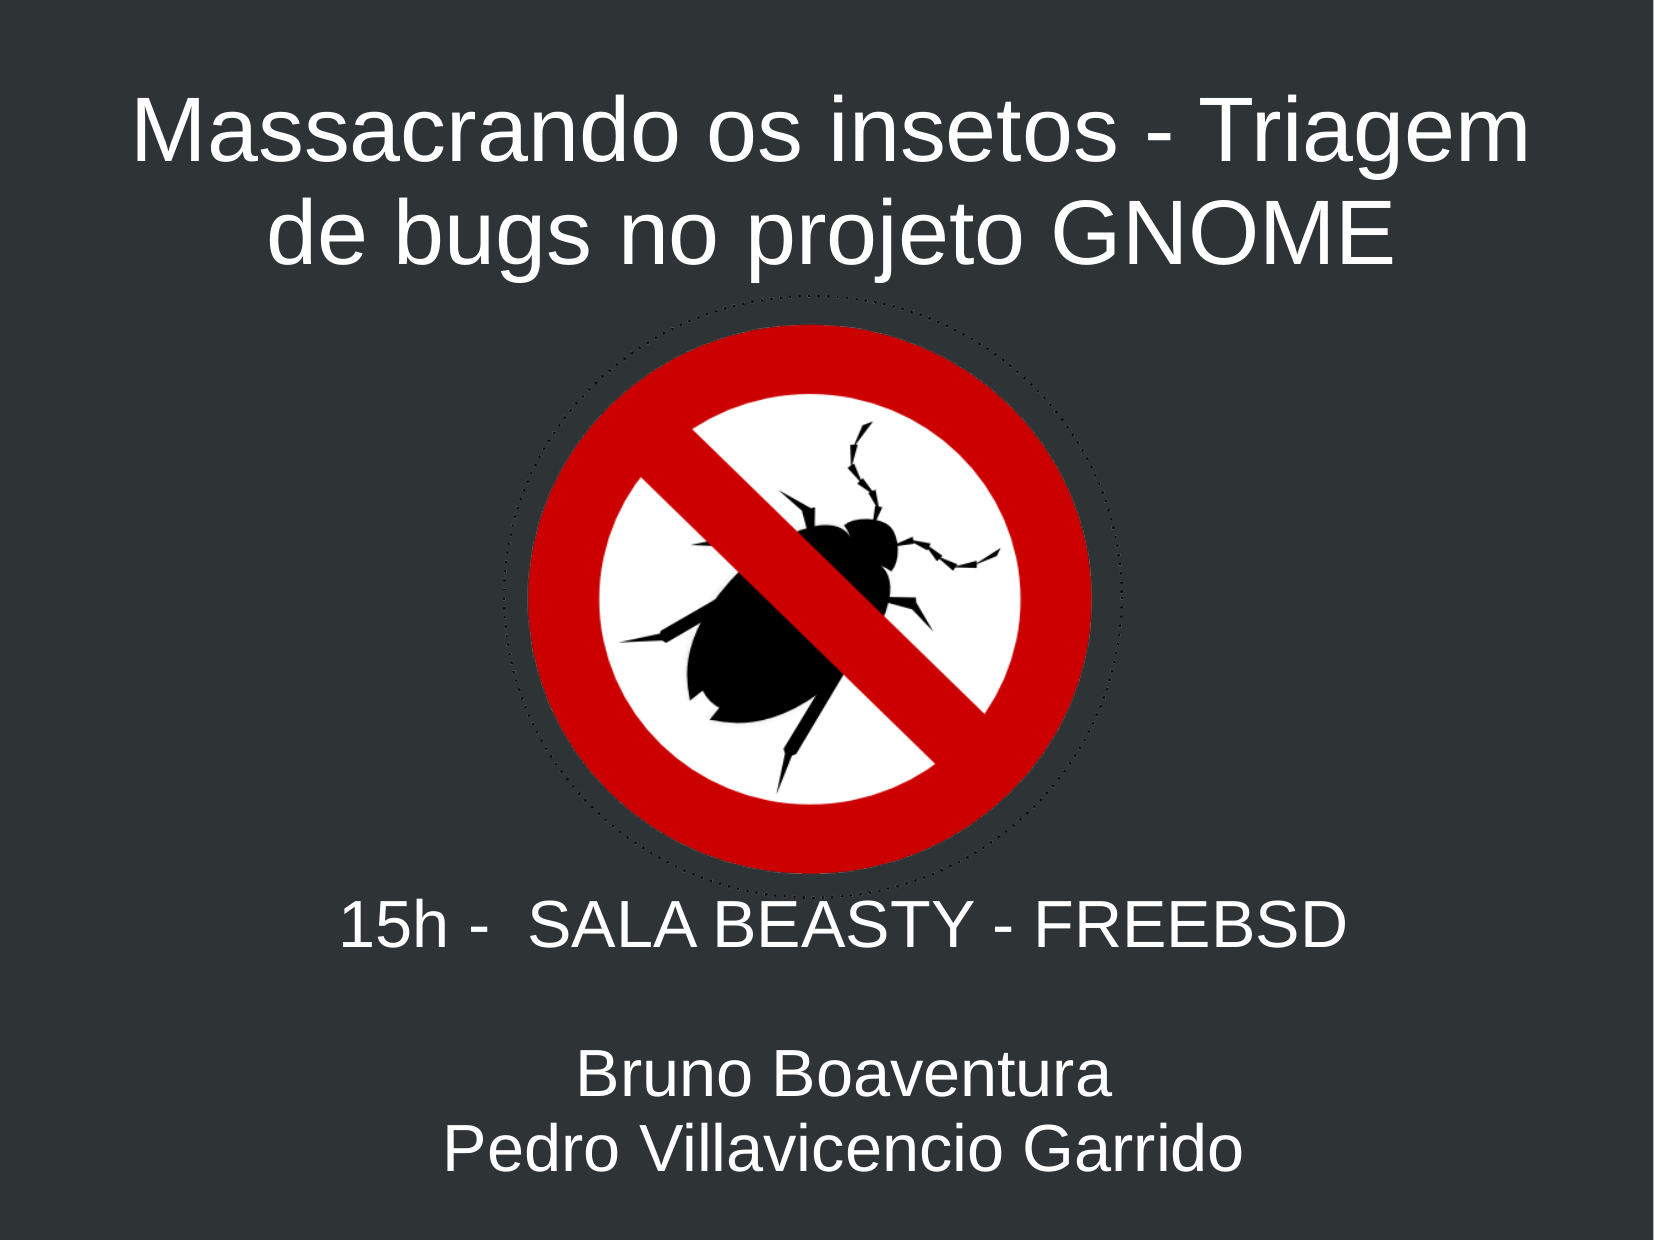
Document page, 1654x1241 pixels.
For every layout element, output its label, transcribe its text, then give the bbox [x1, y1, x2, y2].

subtitle 15h - SALA BEASTY - FREEBSD Bruno Boaventura Pedro Villavicencio Garrido [82, 159, 1571, 1240]
title Massacrando os insetos - Triagem de bugs no projeto GNOME [88, 67, 1577, 296]
picture [503, 295, 1123, 899]
